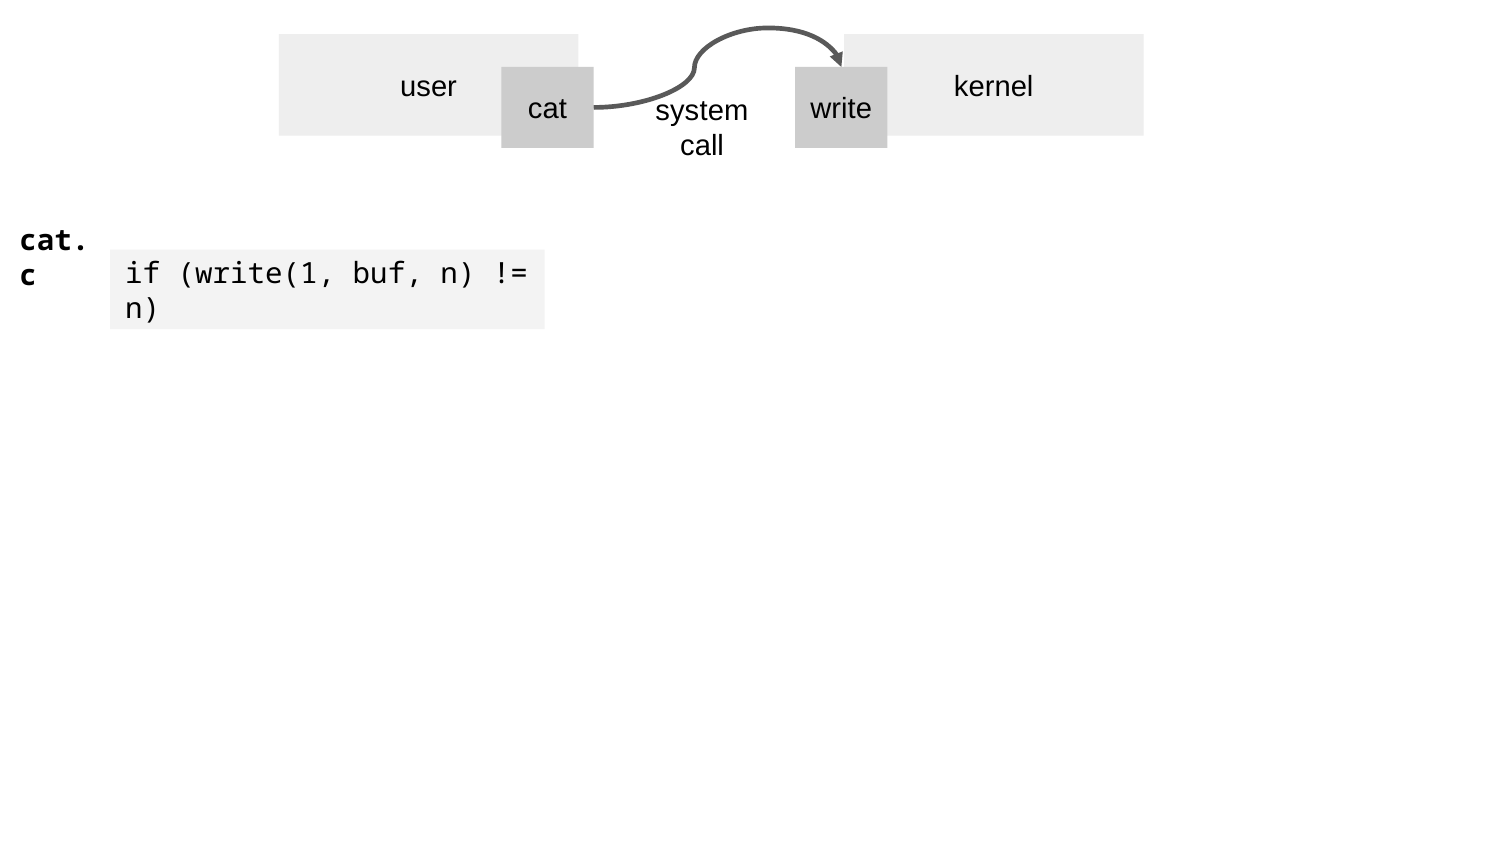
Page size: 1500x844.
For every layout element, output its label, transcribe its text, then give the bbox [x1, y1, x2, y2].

text_box system call [634, 85, 770, 167]
text_box kernel [844, 34, 1144, 136]
text_box user [278, 34, 579, 136]
text_box cat.c [4, 227, 122, 286]
text_box cat [501, 66, 594, 148]
text_box write [795, 66, 888, 148]
text_box if (write(1, buf, n) != n) [110, 249, 545, 330]
